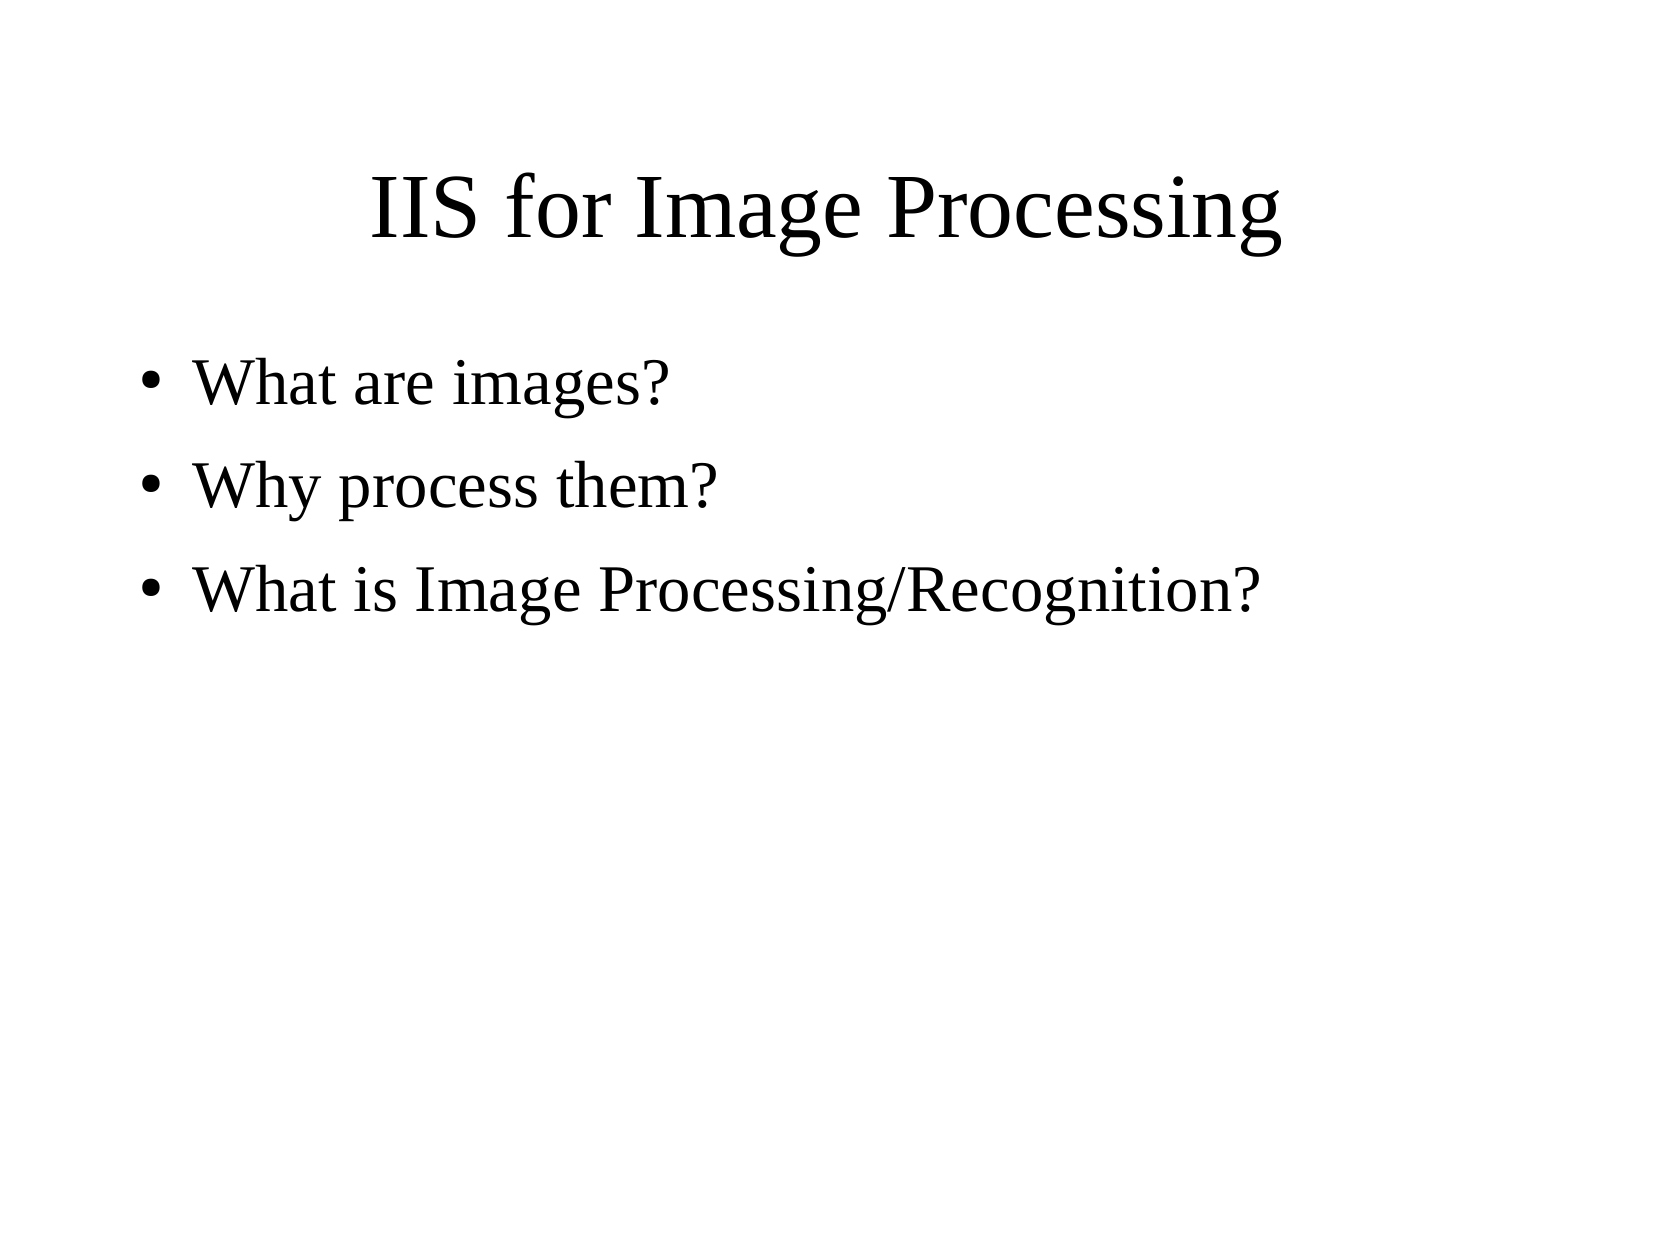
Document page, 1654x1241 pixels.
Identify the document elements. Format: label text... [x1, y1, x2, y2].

list What are images? Why process them? What is Image Processing/Recognition? [121, 344, 1534, 1127]
title IIS for Image Processing [121, 102, 1534, 311]
